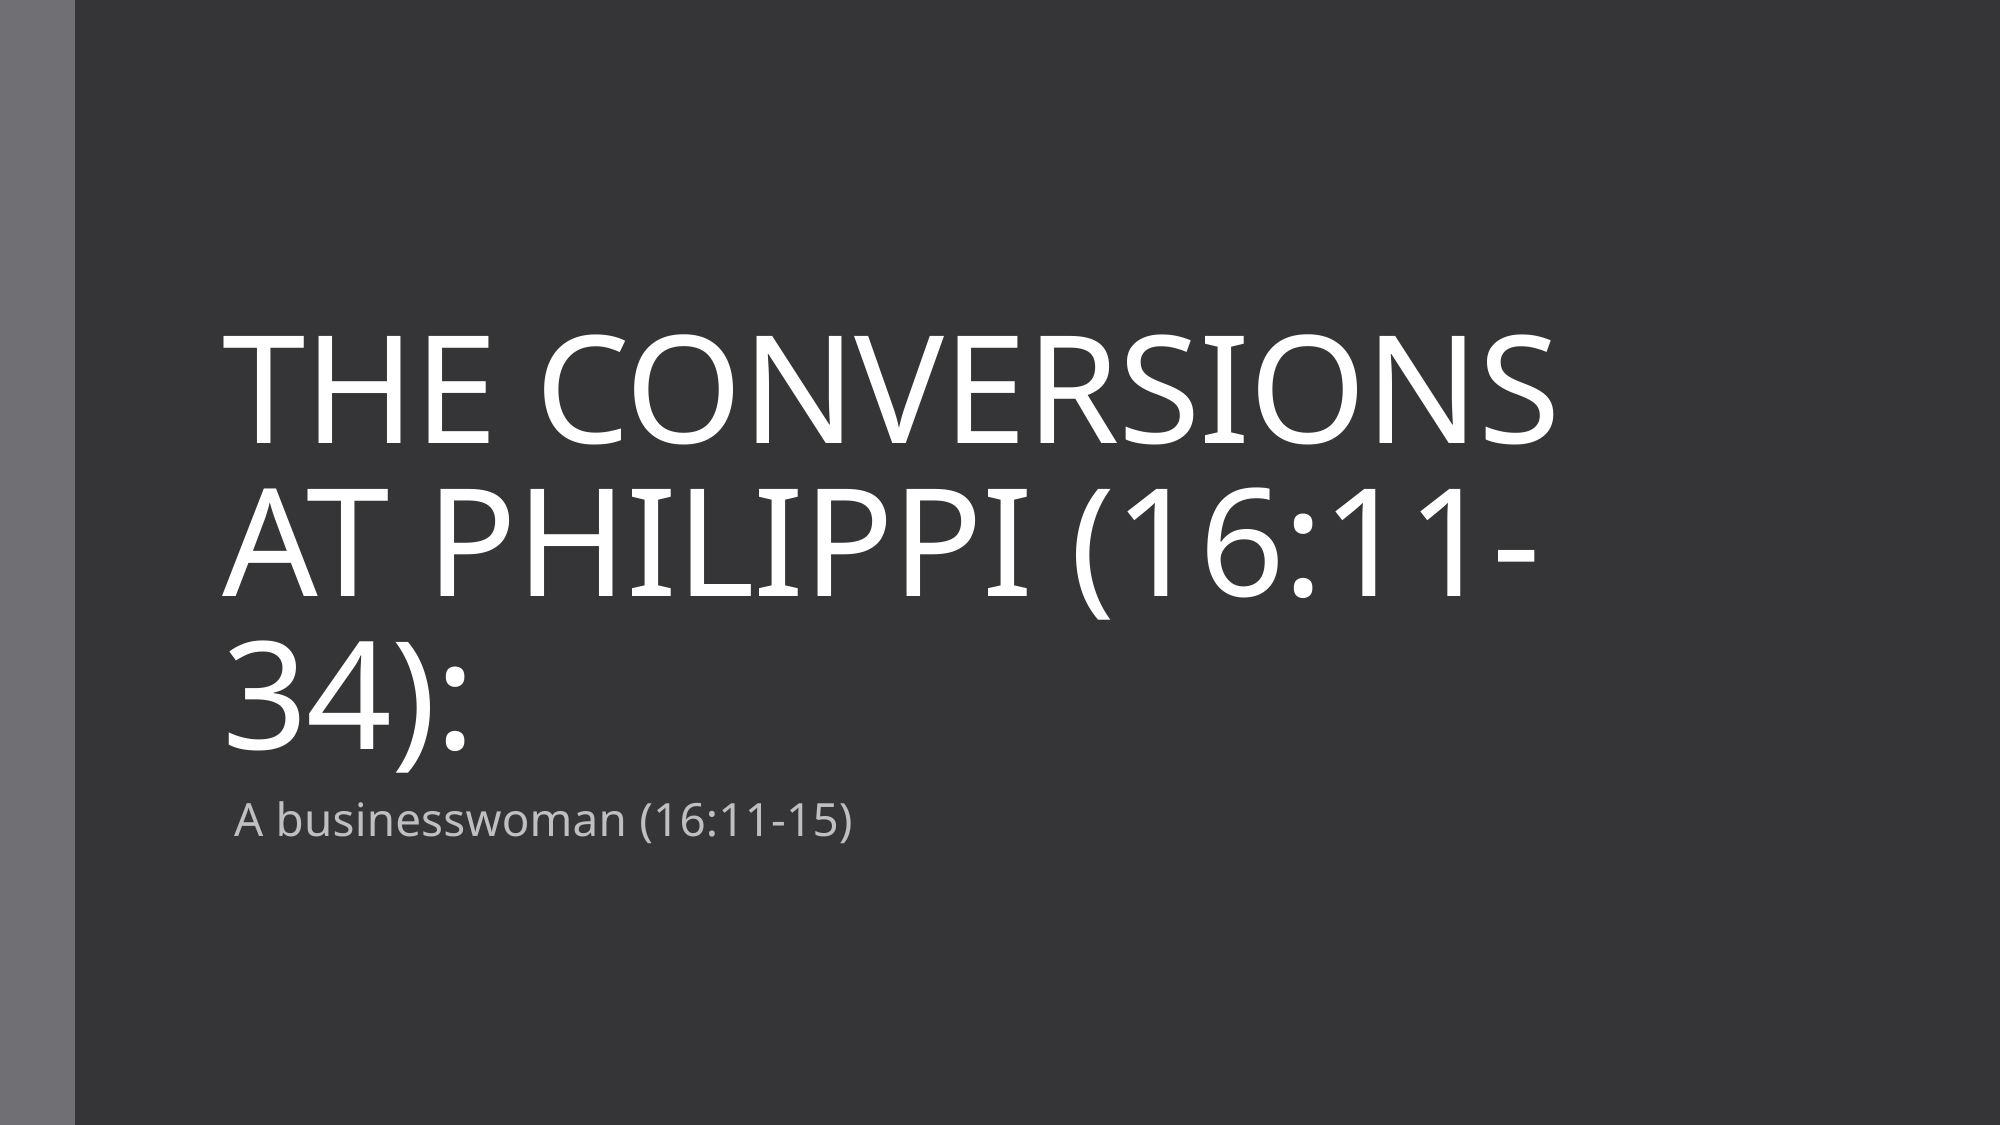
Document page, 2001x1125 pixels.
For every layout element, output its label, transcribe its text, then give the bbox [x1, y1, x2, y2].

title THE CONVERSIONS AT PHILIPPI (16:11-34): [206, 124, 1752, 787]
subtitle A businesswoman (16:11-15) [206, 787, 1752, 1066]
